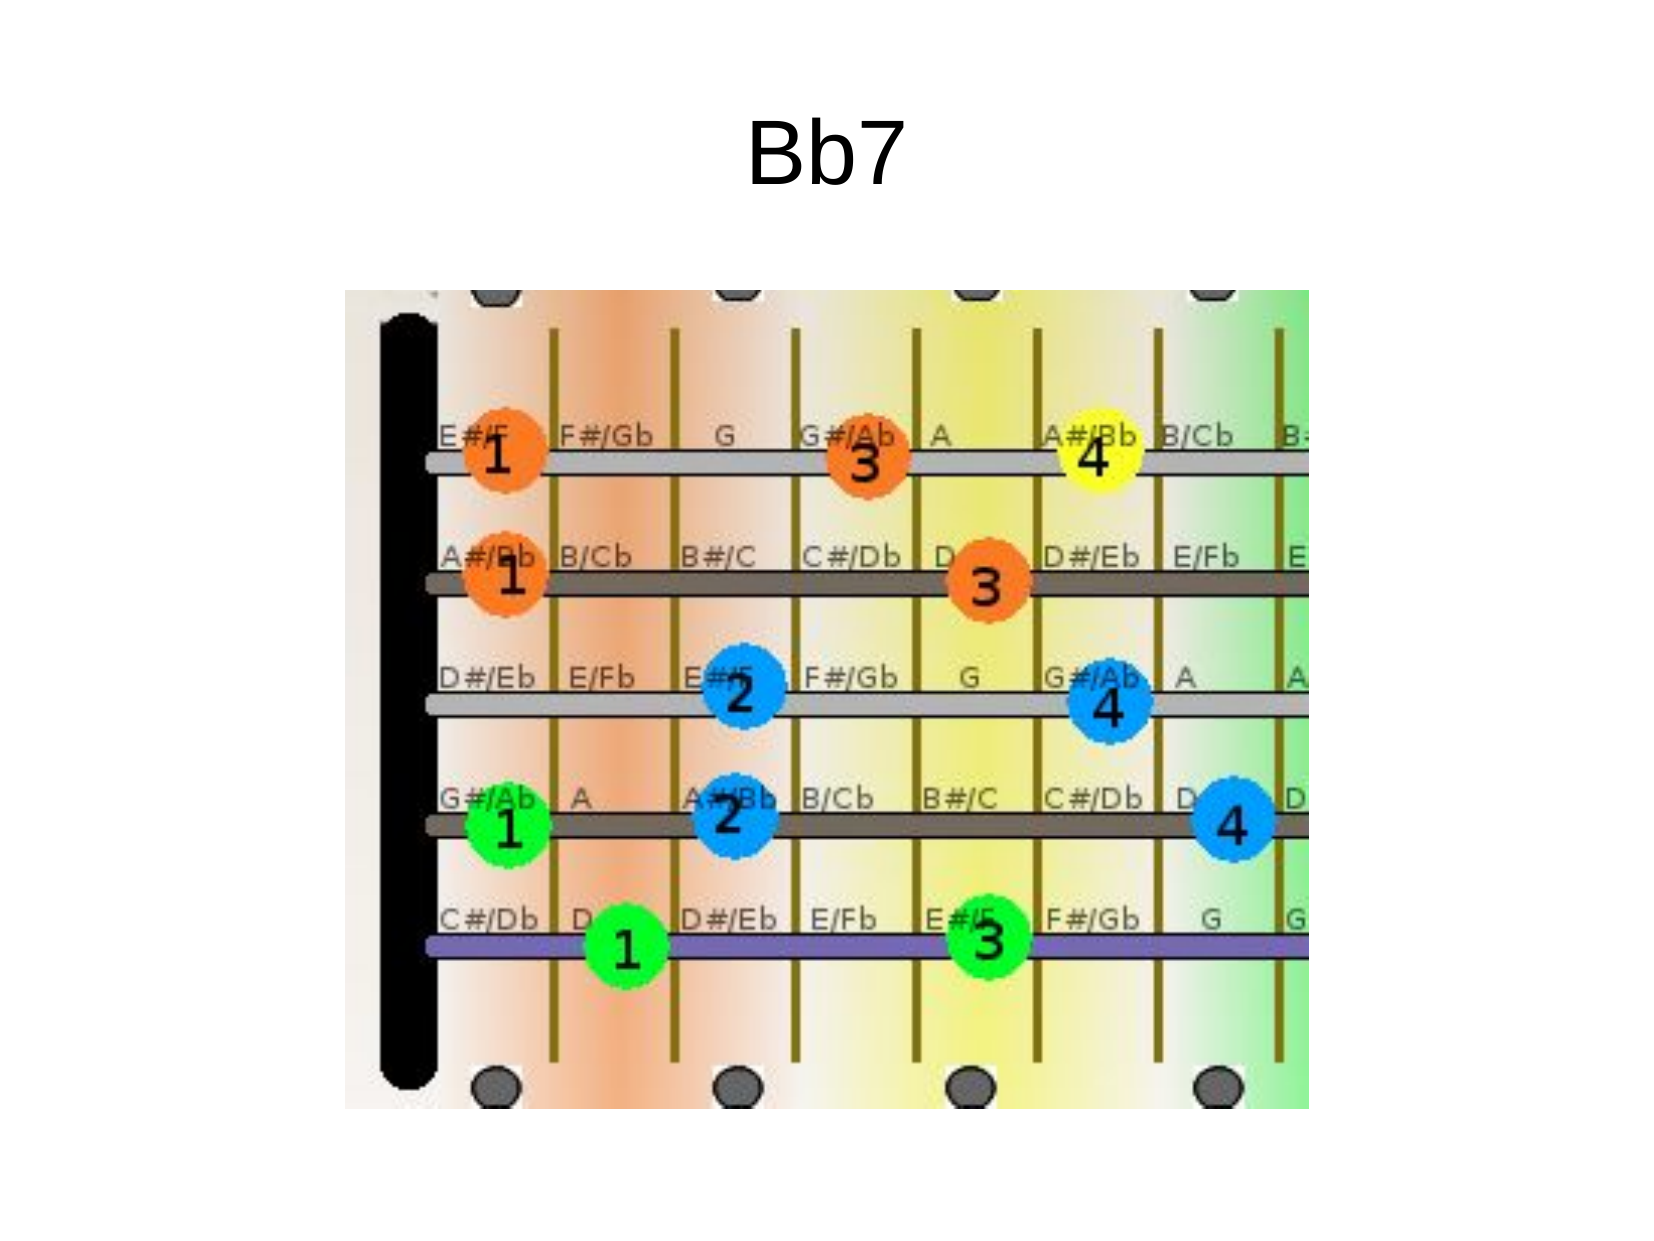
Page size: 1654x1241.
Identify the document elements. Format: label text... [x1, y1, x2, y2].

title Bb7 [82, 49, 1571, 257]
picture [345, 290, 1309, 1109]
